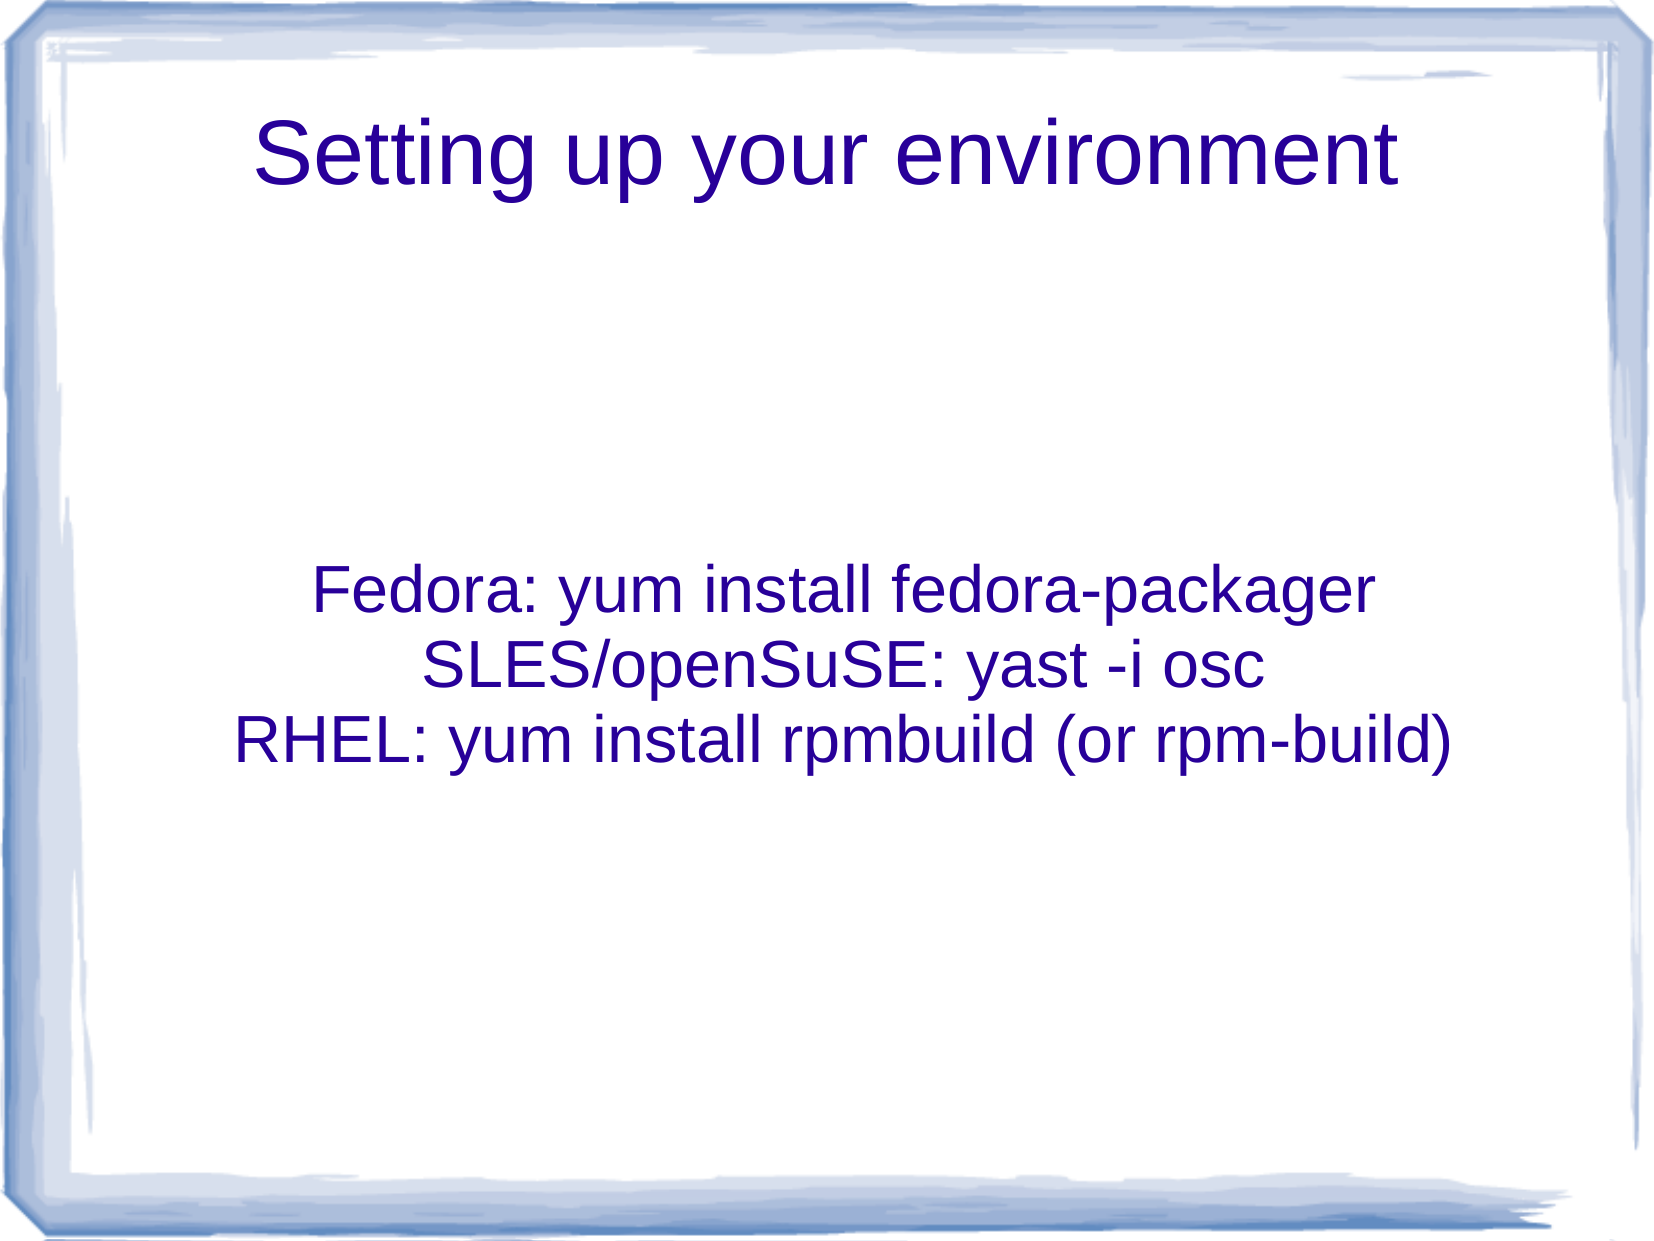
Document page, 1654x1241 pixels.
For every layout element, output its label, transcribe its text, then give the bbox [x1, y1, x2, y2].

subtitle Fedora: yum install fedora-packager SLES/openSuSE: yast -i osc RHEL: yum install rpmbuild (or rpm-build) [118, 332, 1571, 997]
title Setting up your environment [82, 56, 1571, 250]
picture [0, 0, 1654, 1241]
